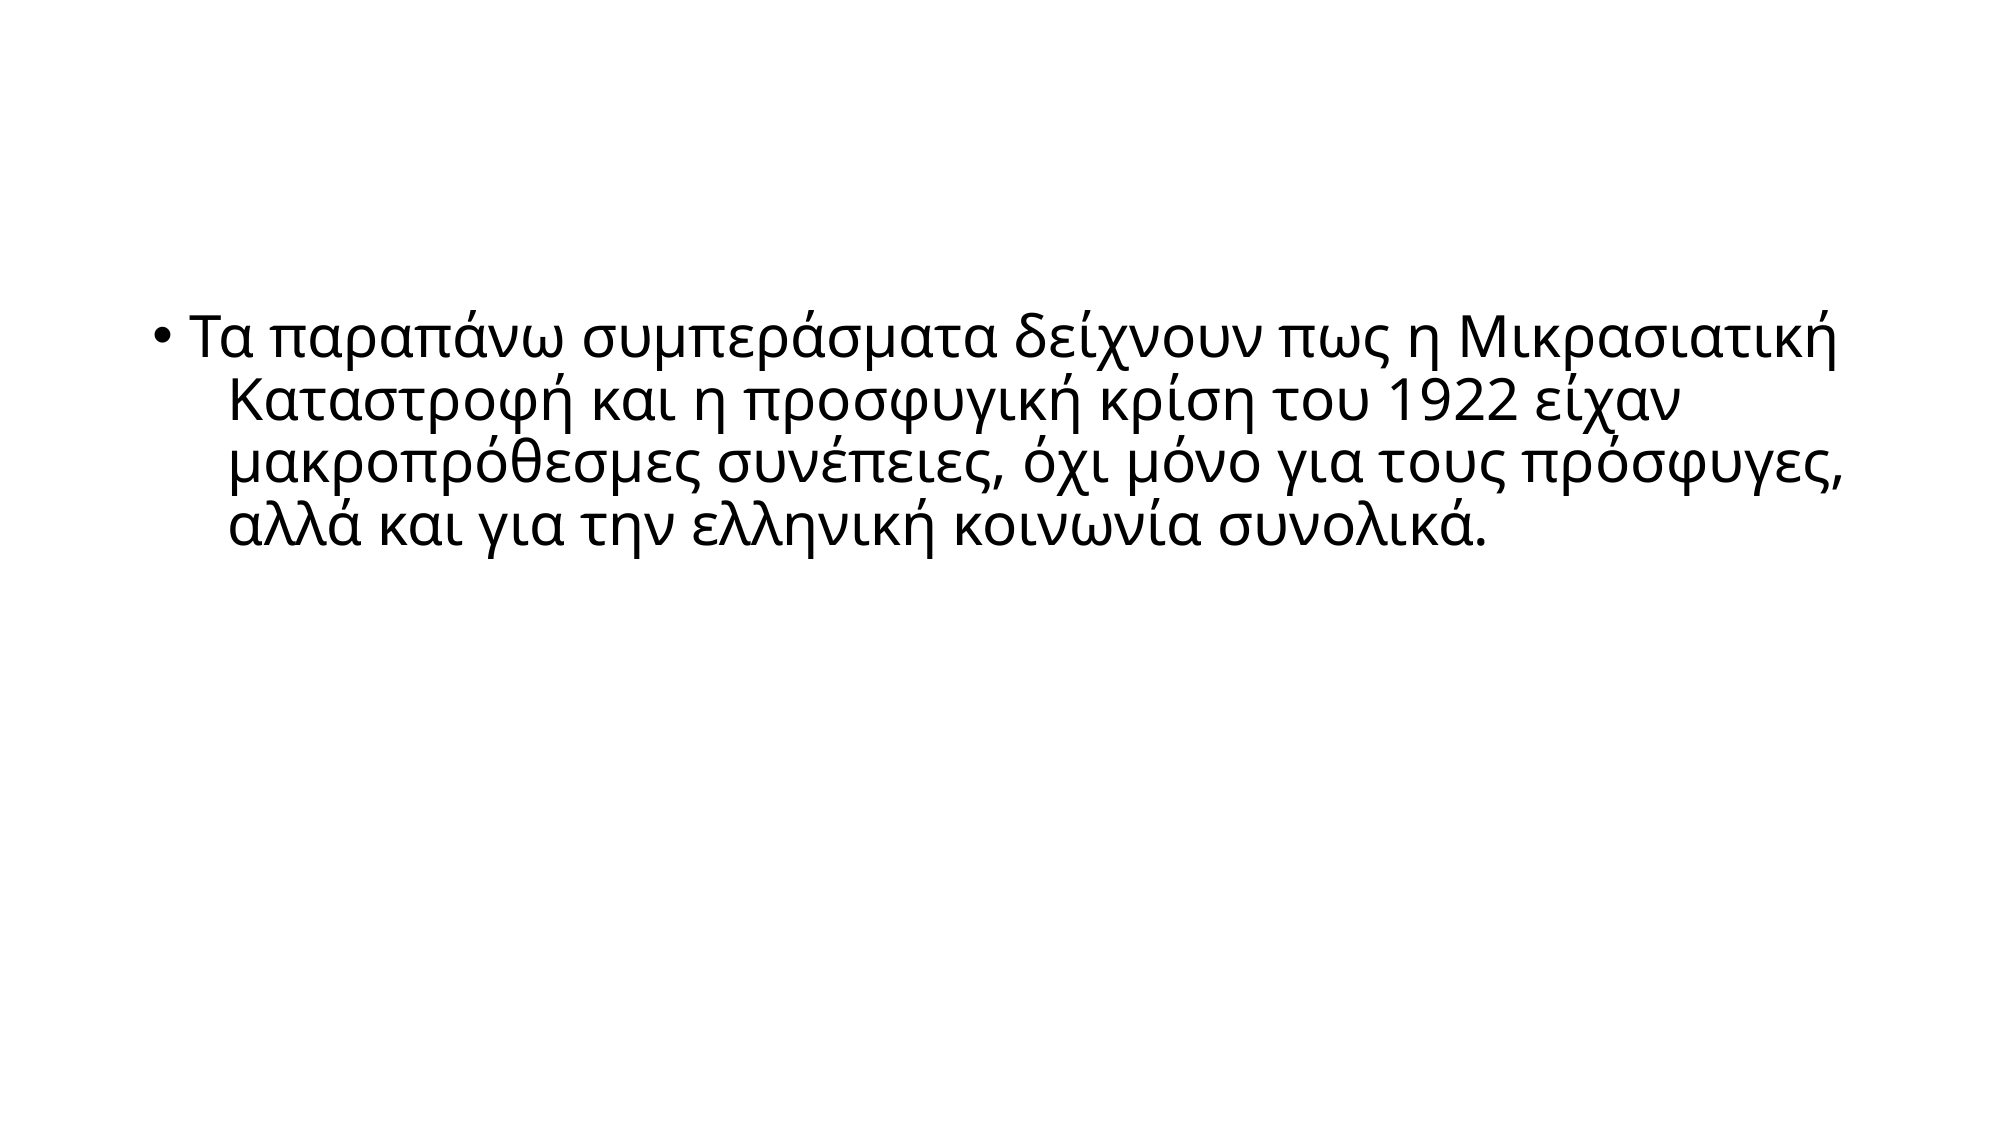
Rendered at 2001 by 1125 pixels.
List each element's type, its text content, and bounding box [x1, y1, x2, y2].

list Τα παραπάνω συμπεράσματα δείχνουν πως η Μικρασιατική Καταστροφή και η προσφυγική κρίση του 1922 είχαν μακροπρόθεσμες συνέπειες, όχι μόνο για τους πρόσφυγες, αλλά και για την ελληνική κοινωνία συνολικά. [137, 299, 1863, 1014]
